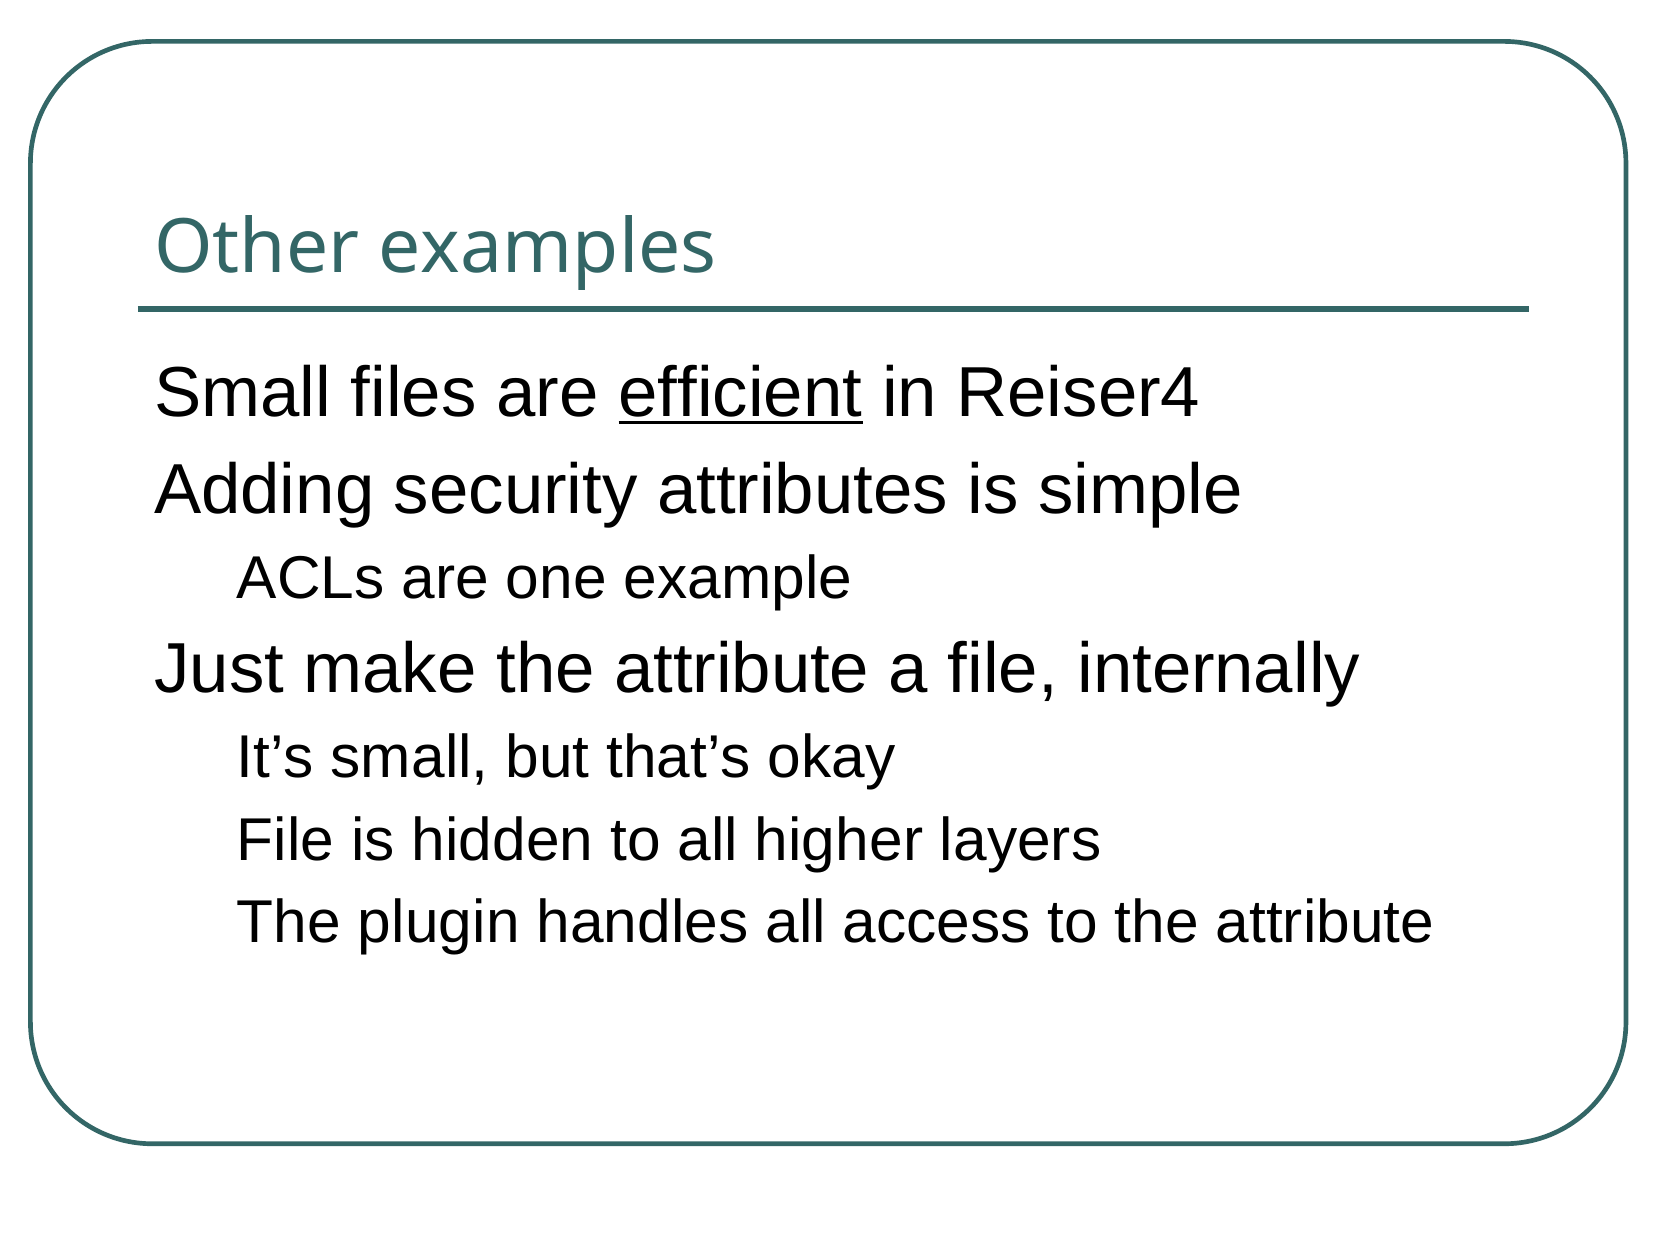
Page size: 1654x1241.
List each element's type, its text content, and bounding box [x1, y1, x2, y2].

title Other examples [137, 96, 1530, 304]
list Small files are efficient in Reiser4 Adding security attributes is simple ACLs are one example Just make the attribute a file, internally It’s small, but that’s okay File is hidden to all higher layers The plugin handles all access to the attribute [137, 344, 1530, 1075]
